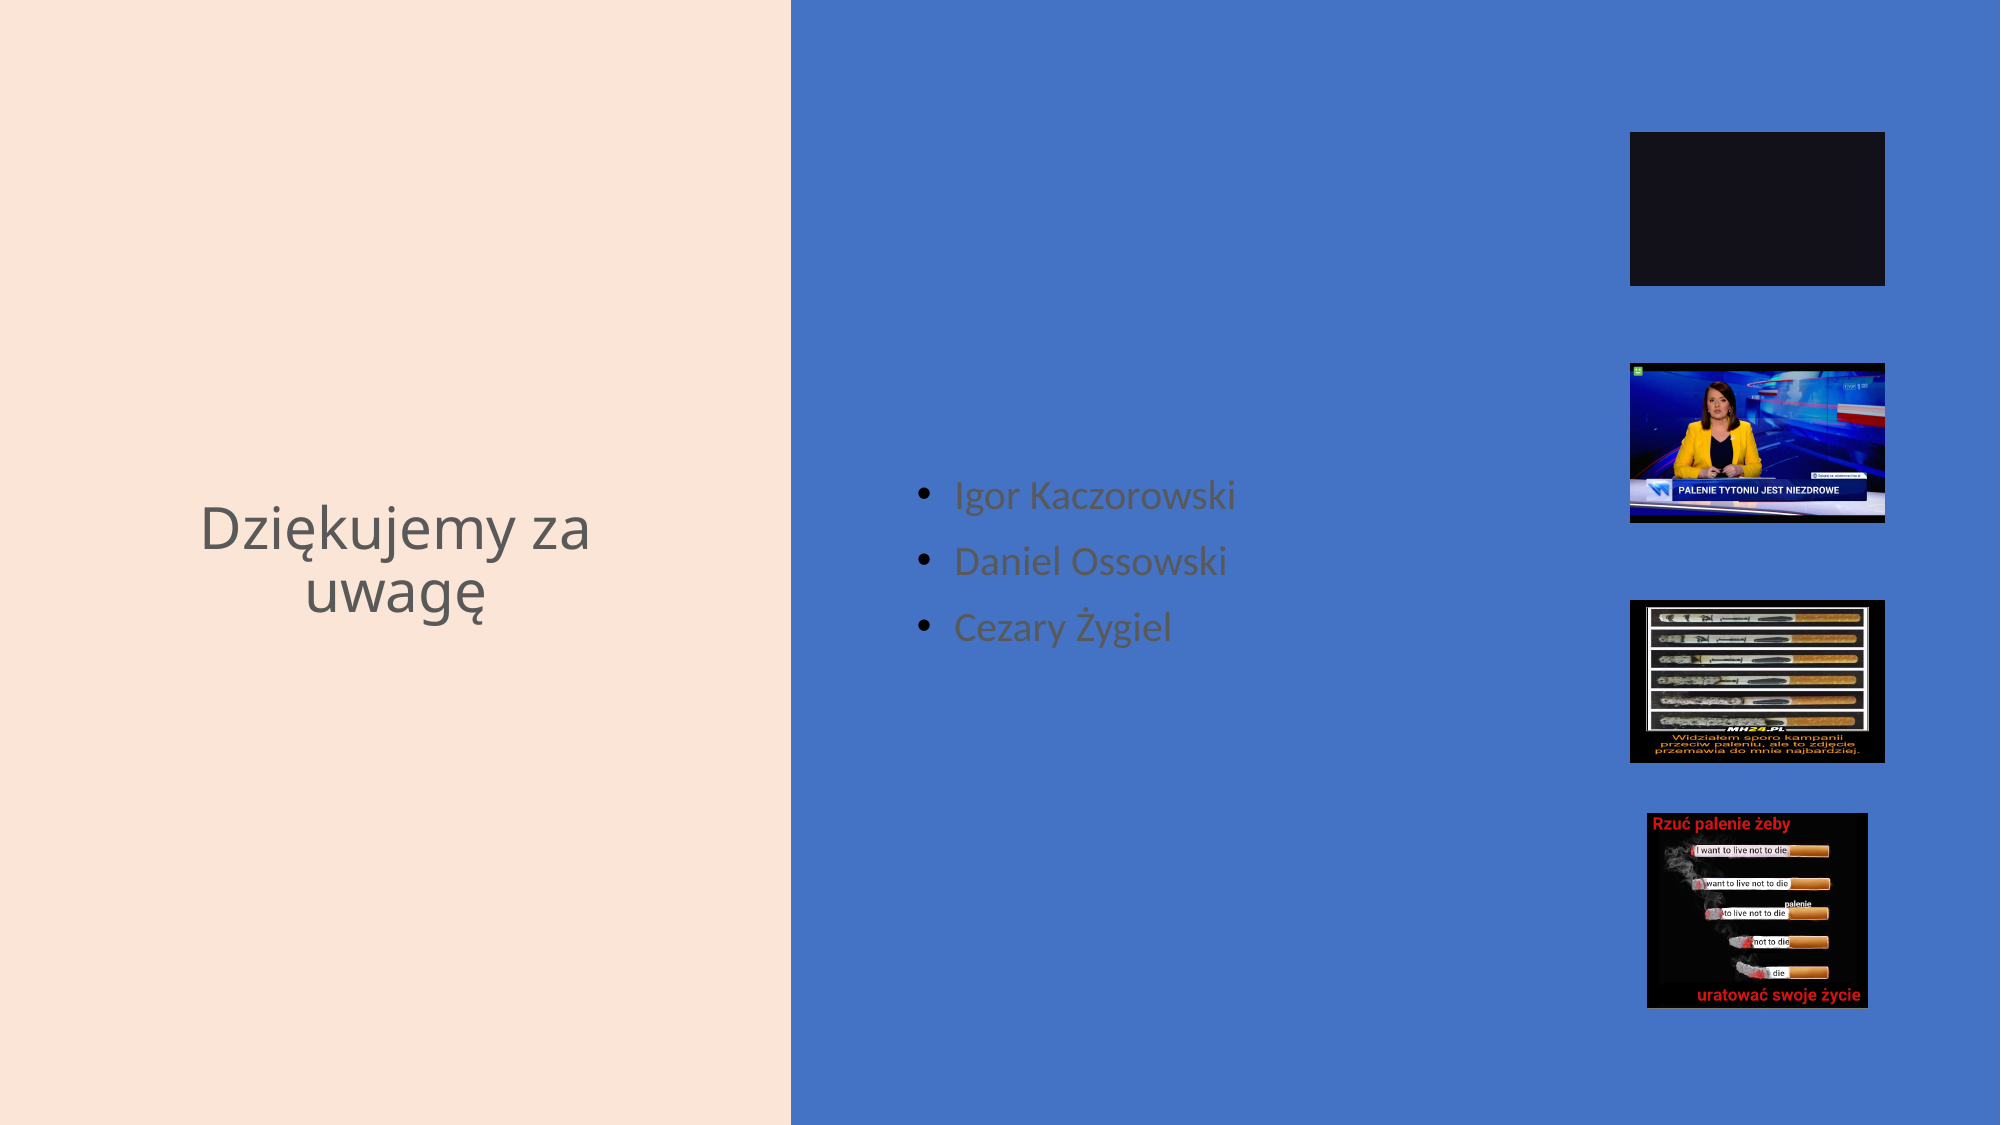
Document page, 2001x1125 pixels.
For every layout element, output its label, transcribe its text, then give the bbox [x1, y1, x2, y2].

picture [1630, 132, 1885, 286]
picture [1630, 363, 1885, 523]
text_box [0, 0, 2000, 1125]
title Dziękujemy za uwagę [142, 111, 649, 1013]
picture [1647, 813, 1868, 1009]
picture [1630, 600, 1885, 763]
list Igor Kaczorowski Daniel Ossowski Cezary Żygiel [901, 111, 1520, 1013]
